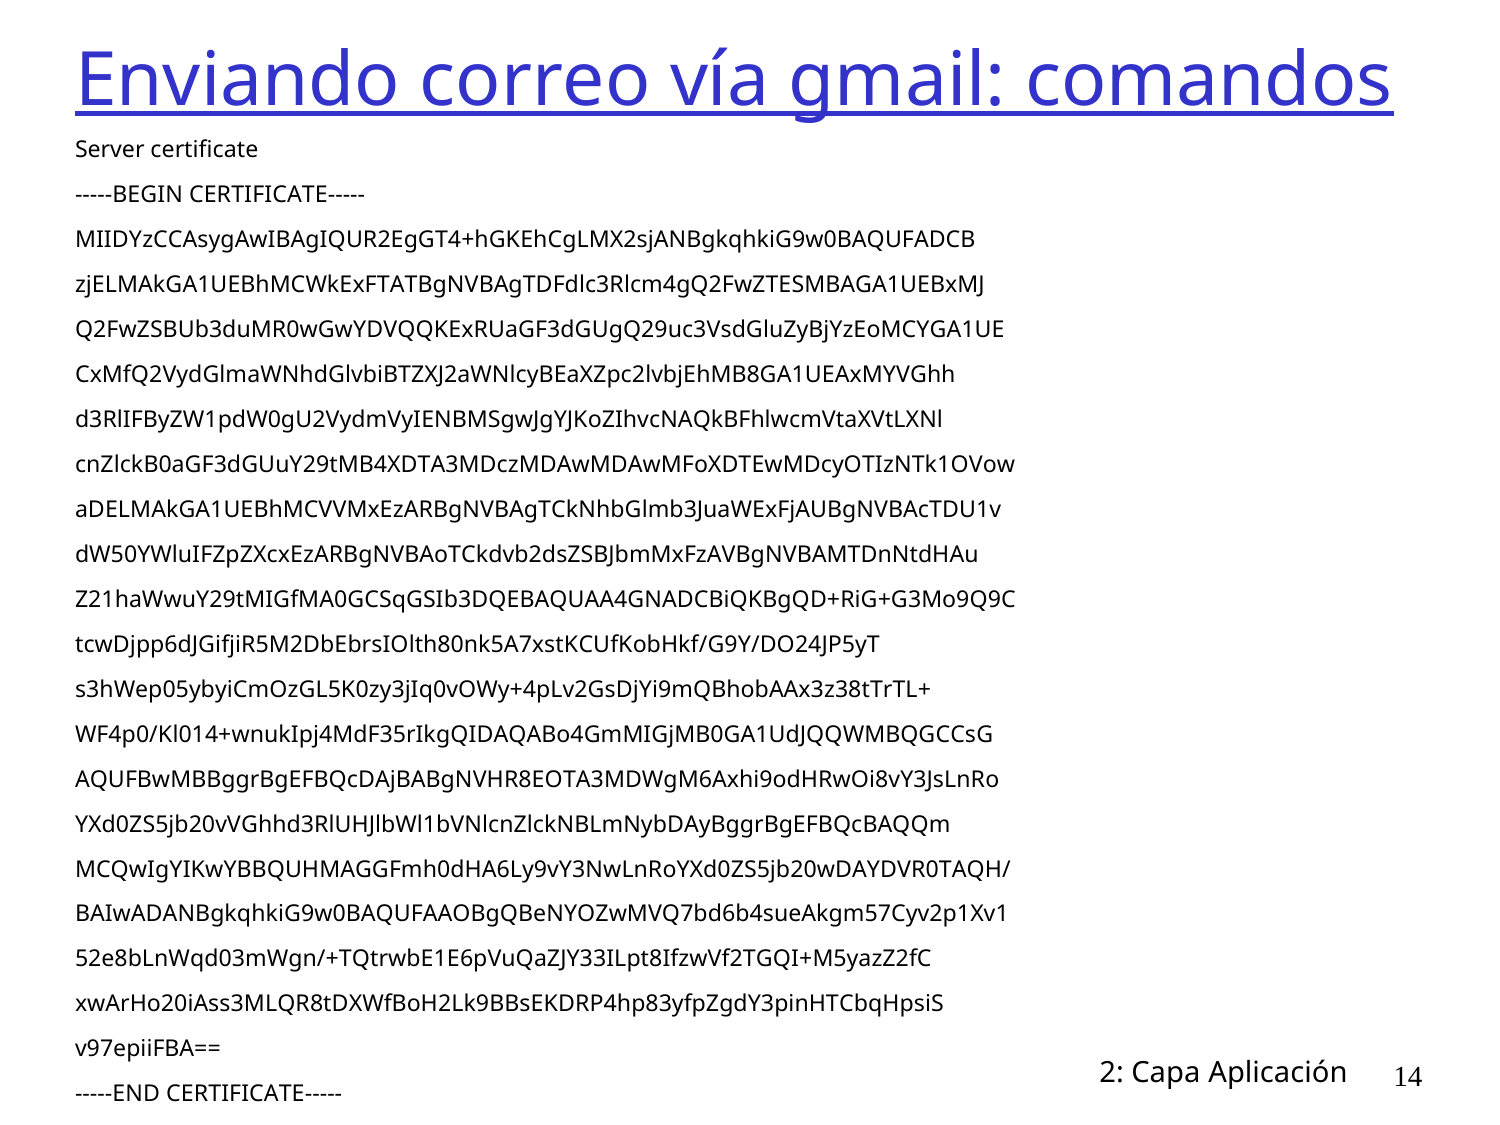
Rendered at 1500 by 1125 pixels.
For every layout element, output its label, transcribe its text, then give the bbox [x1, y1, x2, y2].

list Server certificate -----BEGIN CERTIFICATE----- MIIDYzCCAsygAwIBAgIQUR2EgGT4+hGKEhCgLMX2sjANBgkqhkiG9w0BAQUFADCB zjELMAkGA1UEBhMCWkExFTATBgNVBAgTDFdlc3Rlcm4gQ2FwZTESMBAGA1UEBxMJ Q2FwZSBUb3duMR0wGwYDVQQKExRUaGF3dGUgQ29uc3VsdGluZyBjYzEoMCYGA1UE CxMfQ2VydGlmaWNhdGlvbiBTZXJ2aWNlcyBEaXZpc2lvbjEhMB8GA1UEAxMYVGhh d3RlIFByZW1pdW0gU2VydmVyIENBMSgwJgYJKoZIhvcNAQkBFhlwcmVtaXVtLXNl cnZlckB0aGF3dGUuY29tMB4XDTA3MDczMDAwMDAwMFoXDTEwMDcyOTIzNTk1OVow aDELMAkGA1UEBhMCVVMxEzARBgNVBAgTCkNhbGlmb3JuaWExFjAUBgNVBAcTDU1v dW50YWluIFZpZXcxEzARBgNVBAoTCkdvb2dsZSBJbmMxFzAVBgNVBAMTDnNtdHAu Z21haWwuY29tMIGfMA0GCSqGSIb3DQEBAQUAA4GNADCBiQKBgQD+RiG+G3Mo9Q9C tcwDjpp6dJGifjiR5M2DbEbrsIOlth80nk5A7xstKCUfKobHkf/G9Y/DO24JP5yT s3hWep05ybyiCmOzGL5K0zy3jIq0vOWy+4pLv2GsDjYi9mQBhobAAx3z38tTrTL+ WF4p0/Kl014+wnukIpj4MdF35rIkgQIDAQABo4GmMIGjMB0GA1UdJQQWMBQGCCsG AQUFBwMBBggrBgEFBQcDAjBABgNVHR8EOTA3MDWgM6Axhi9odHRwOi8vY3JsLnRo YXd0ZS5jb20vVGhhd3RlUHJlbWl1bVNlcnZlckNBLmNybDAyBggrBgEFBQcBAQQm MCQwIgYIKwYBBQUHMAGGFmh0dHA6Ly9vY3NwLnRoYXd0ZS5jb20wDAYDVR0TAQH/ BAIwADANBgkqhkiG9w0BAQUFAAOBgQBeNYOZwMVQ7bd6b4sueAkgm57Cyv2p1Xv1 52e8bLnWqd03mWgn/+TQtrwbE1E6pVuQaZJY33ILpt8IfzwVf2TGQI+M5yazZ2fC xwArHo20iAss3MLQR8tDXWfBoH2Lk9BBsEKDRP4hp83yfpZgdY3pinHTCbqHpsiS v97epiiFBA== -----END CERTIFICATE----- [75, 133, 1426, 1110]
title Enviando correo vía gmail: comandos [75, 27, 1426, 126]
